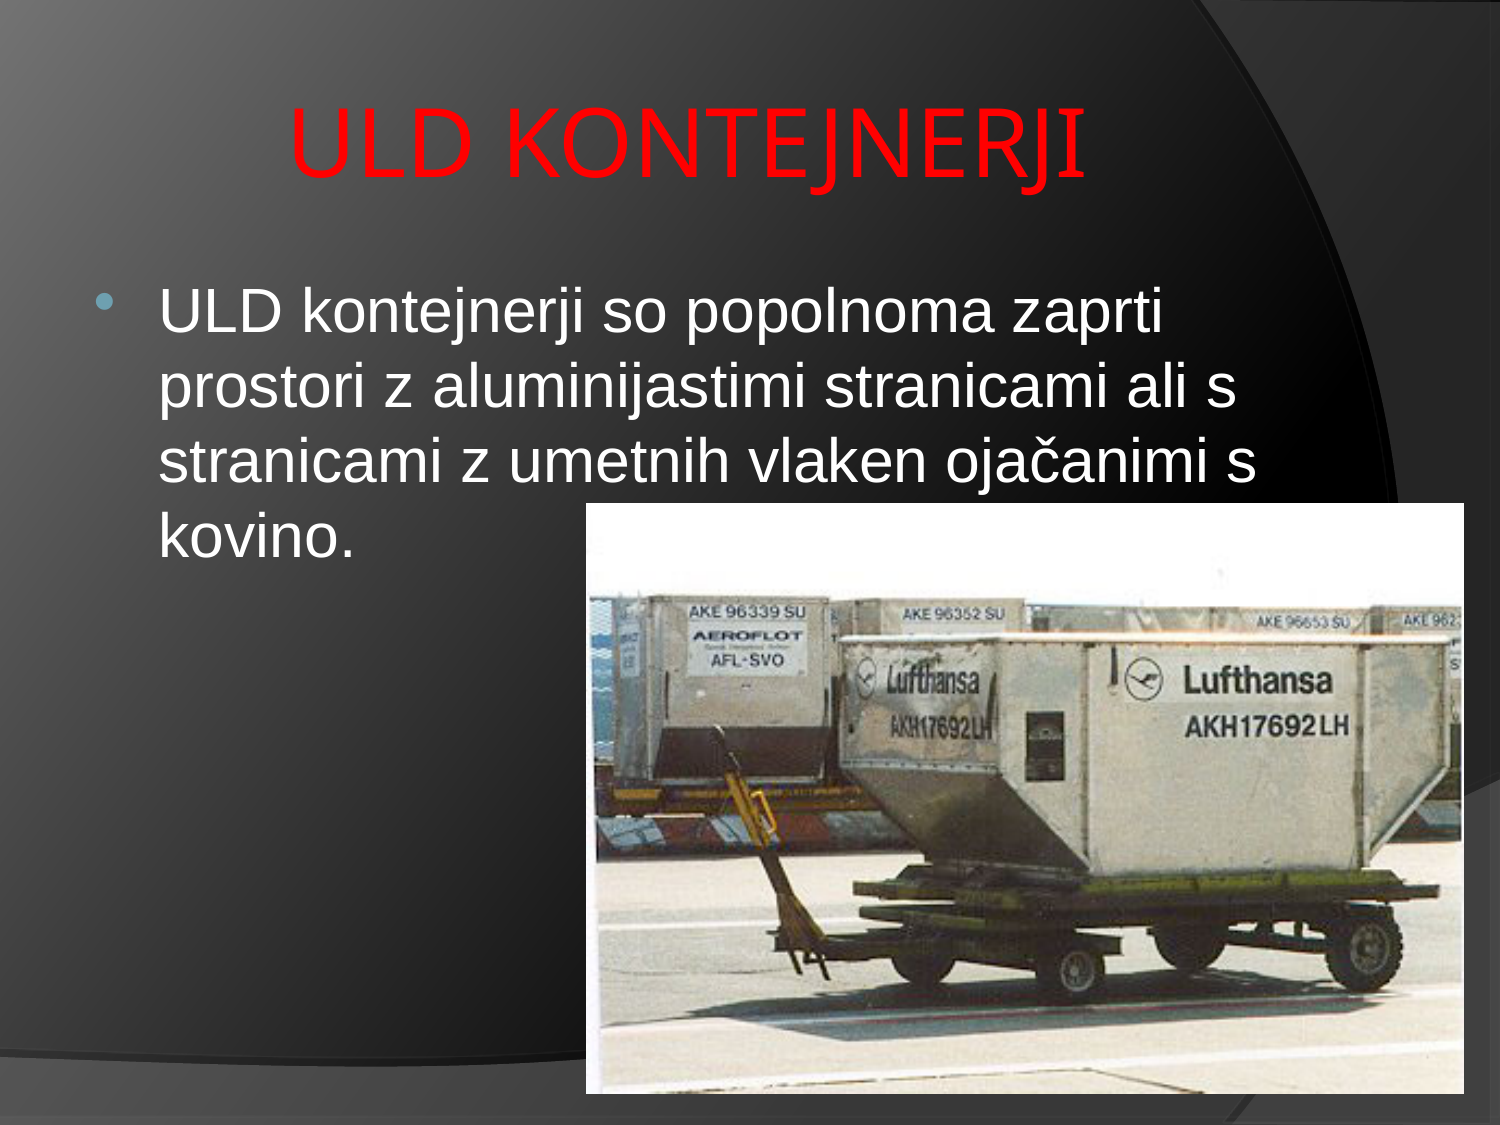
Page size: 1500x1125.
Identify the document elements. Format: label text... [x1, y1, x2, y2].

list ULD kontejnerji so popolnoma zaprti prostori z aluminijastimi stranicami ali s stranicami z umetnih vlaken ojačanimi s kovino. [75, 262, 1300, 1005]
title ULD KONTEJNERJI [75, 45, 1300, 233]
picture [586, 503, 1464, 1094]
